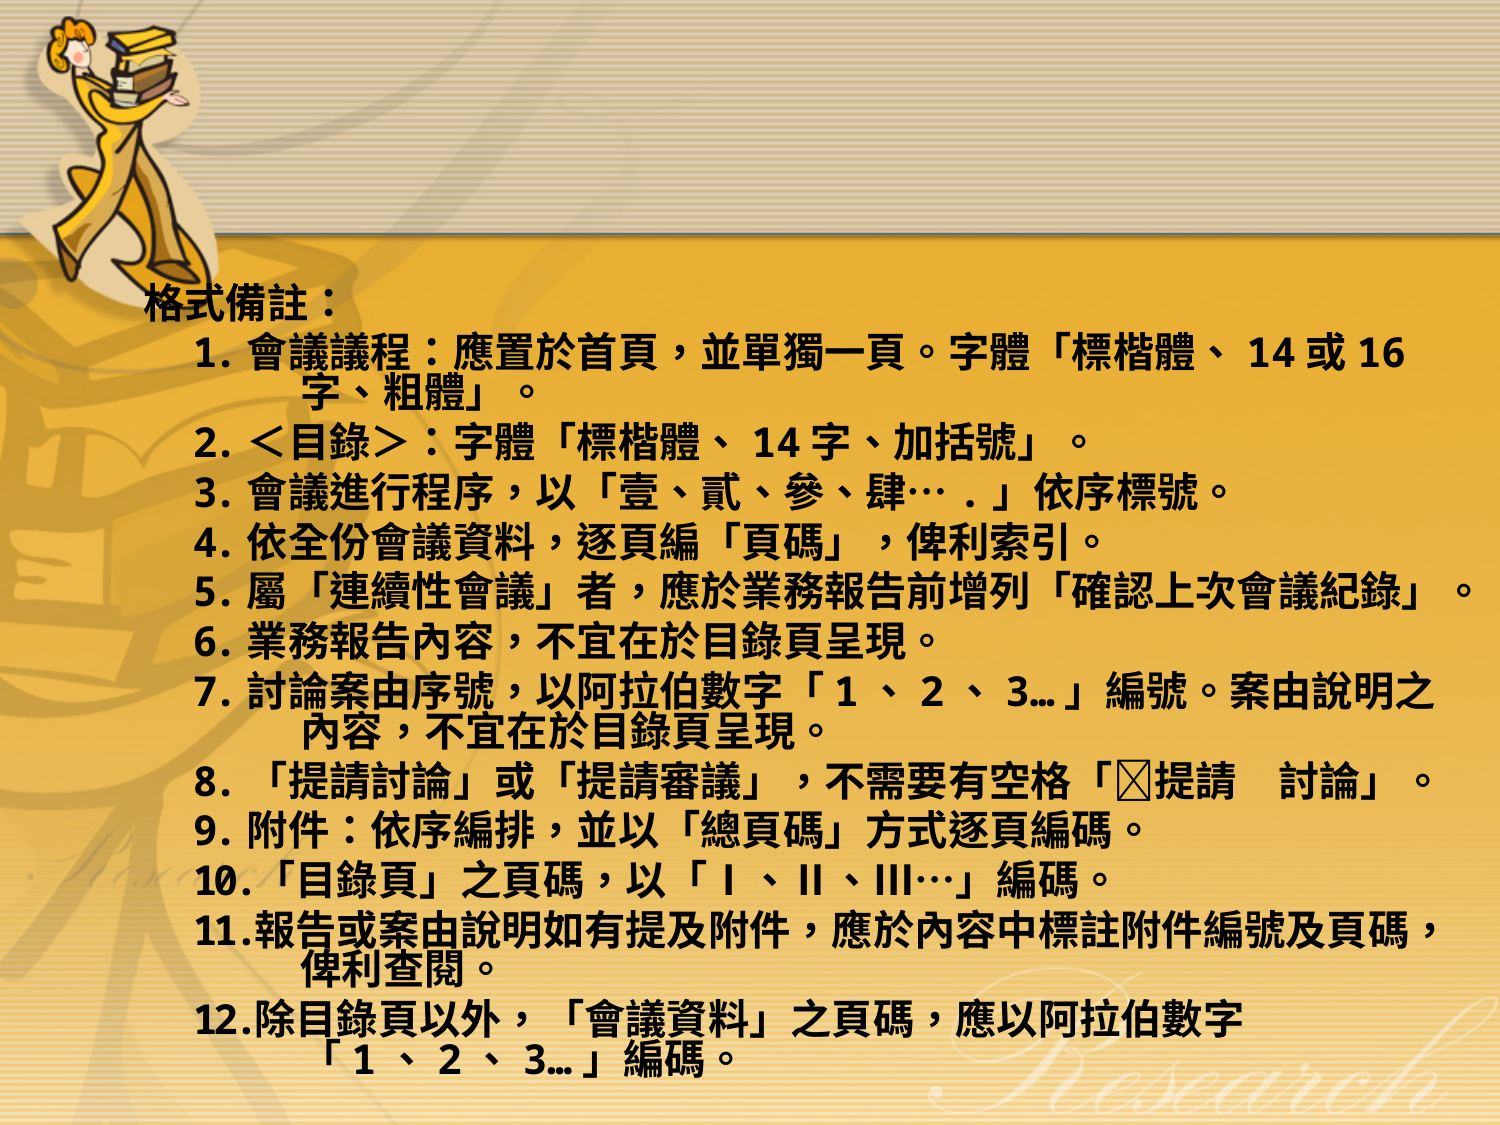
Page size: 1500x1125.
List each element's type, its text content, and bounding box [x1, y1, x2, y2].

list 格式備註： 會議議程：應置於首頁，並單獨一頁。字體「標楷體、14或16字、粗體」。 ＜目錄＞：字體「標楷體、14字、加括號」。 會議進行程序，以「壹、貳、參、肆….」依序標號。 依全份會議資料，逐頁編「頁碼」，俾利索引。 屬「連續性會議」者，應於業務報告前增列「確認上次會議紀錄」。 業務報告內容，不宜在於目錄頁呈現。 討論案由序號，以阿拉伯數字「1、2、3…」編號。案由說明之內容，不宜在於目錄頁呈現。 「提請討論」或「提請審議」，不需要有空格「提請 討論」。 附件：依序編排，並以「總頁碼」方式逐頁編碼。 「目錄頁」之頁碼，以「Ⅰ、Ⅱ、Ⅲ…」編碼。 報告或案由說明如有提及附件，應於內容中標註附件編號及頁碼，俾利查閱。 除目錄頁以外，「會議資料」之頁碼，應以阿拉伯數字「1、2、3…」編碼。 [29, 278, 1471, 1125]
